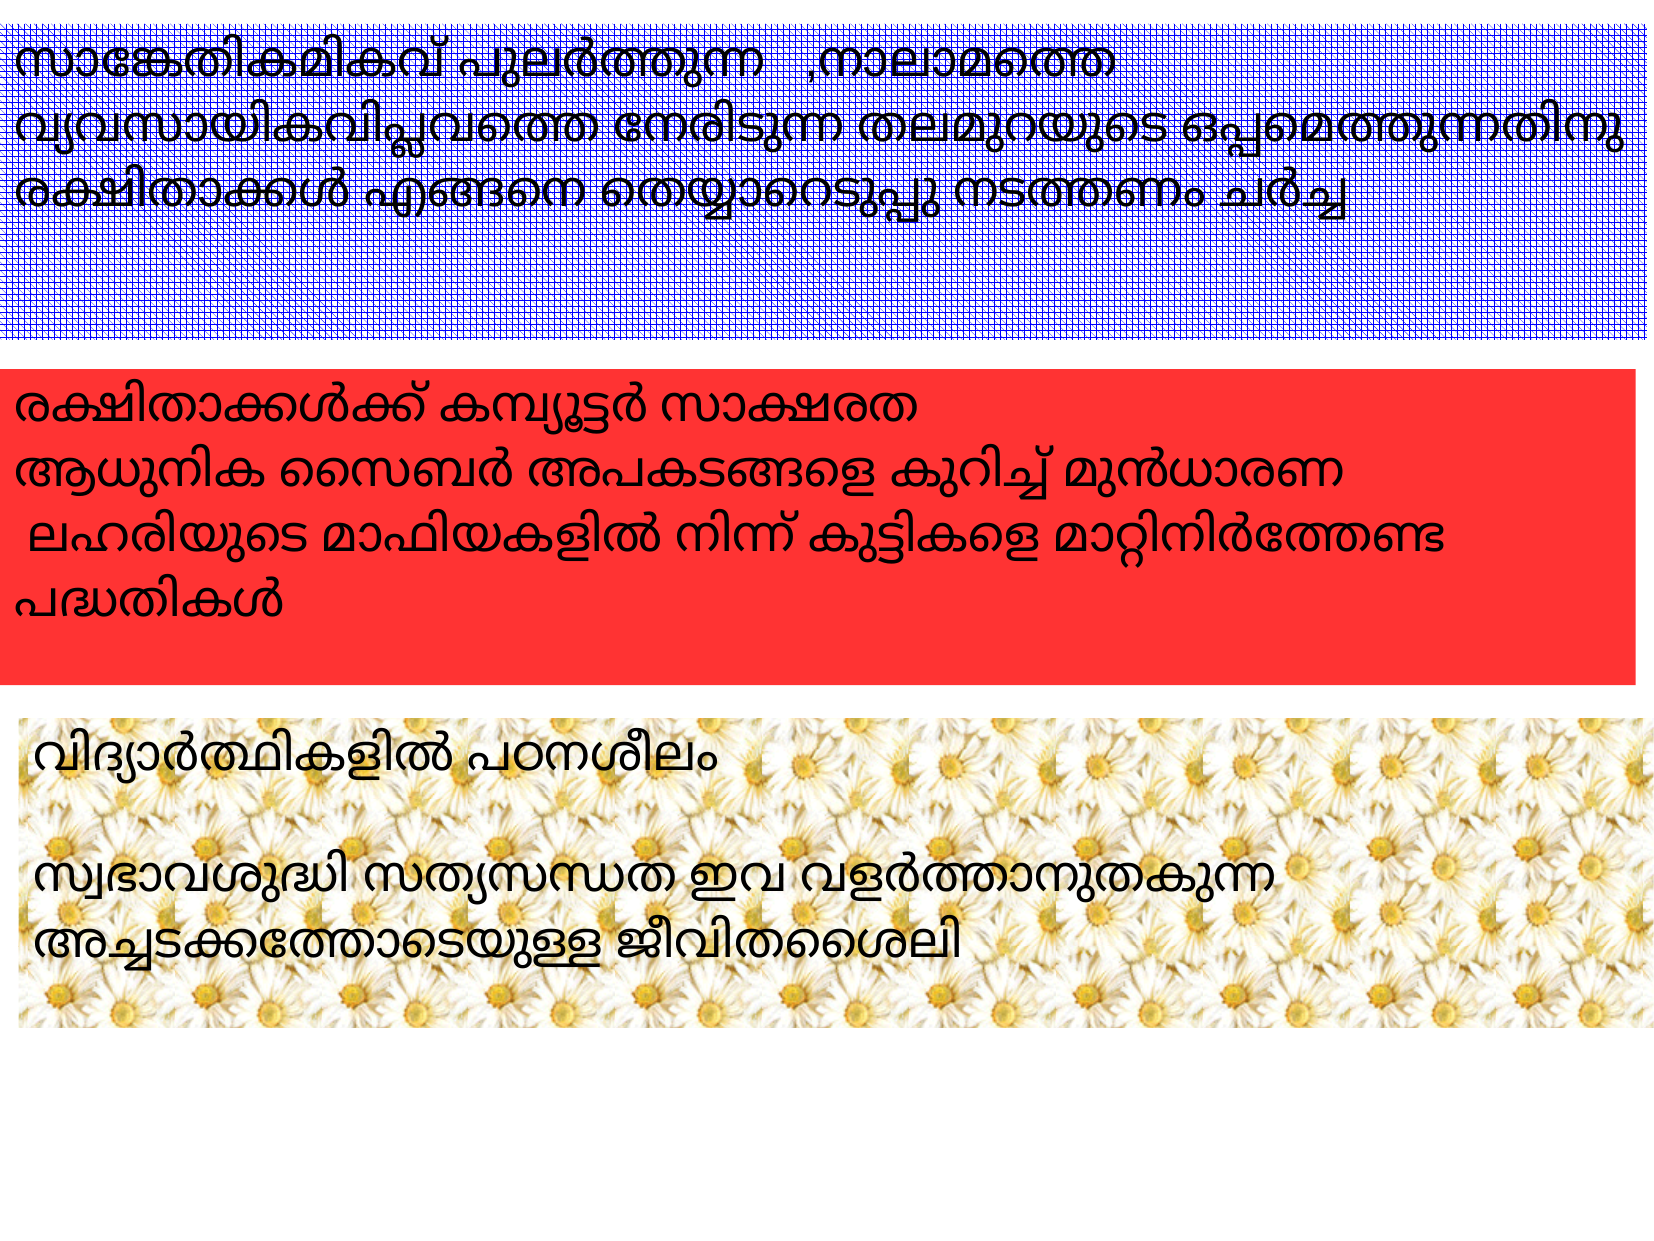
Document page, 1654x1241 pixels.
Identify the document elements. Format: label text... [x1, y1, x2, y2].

text_box സാങ്കേതികമികവ് പുലർത്തുന്ന ,നാലാമത്തെ വ്യവസായികവിപ്ലവത്തെ നേരിടുന്ന തലമുറയുടെ ഒപ്പമെത്തുന്നതിനു രക്ഷിതാക്കൾ എങ്ങനെ തെയ്യാറെടുപ്പു നടത്തണം ചർച്ച [0, 23, 1647, 340]
text_box രക്ഷിതാക്കൾക്ക് കമ്പ്യൂട്ടർ സാക്ഷരത ആധുനിക സൈബർ അപകടങ്ങളെ കുറിച്ച് മുൻധാരണ ലഹരിയുടെ മാഫിയകളിൽ നിന്ന് കുട്ടികളെ മാറ്റിനിർത്തേണ്ട പദ്ധതികൾ [0, 369, 1636, 686]
text_box വിദ്യാർത്ഥികളിൽ പഠനശീലം സ്വഭാവശുദ്ധി സത്യസന്ധത ഇവ വളർത്താനുതകുന്ന അച്ചടക്കത്തോടെയുള്ള ജീവിതശൈലി [18, 718, 1654, 1028]
